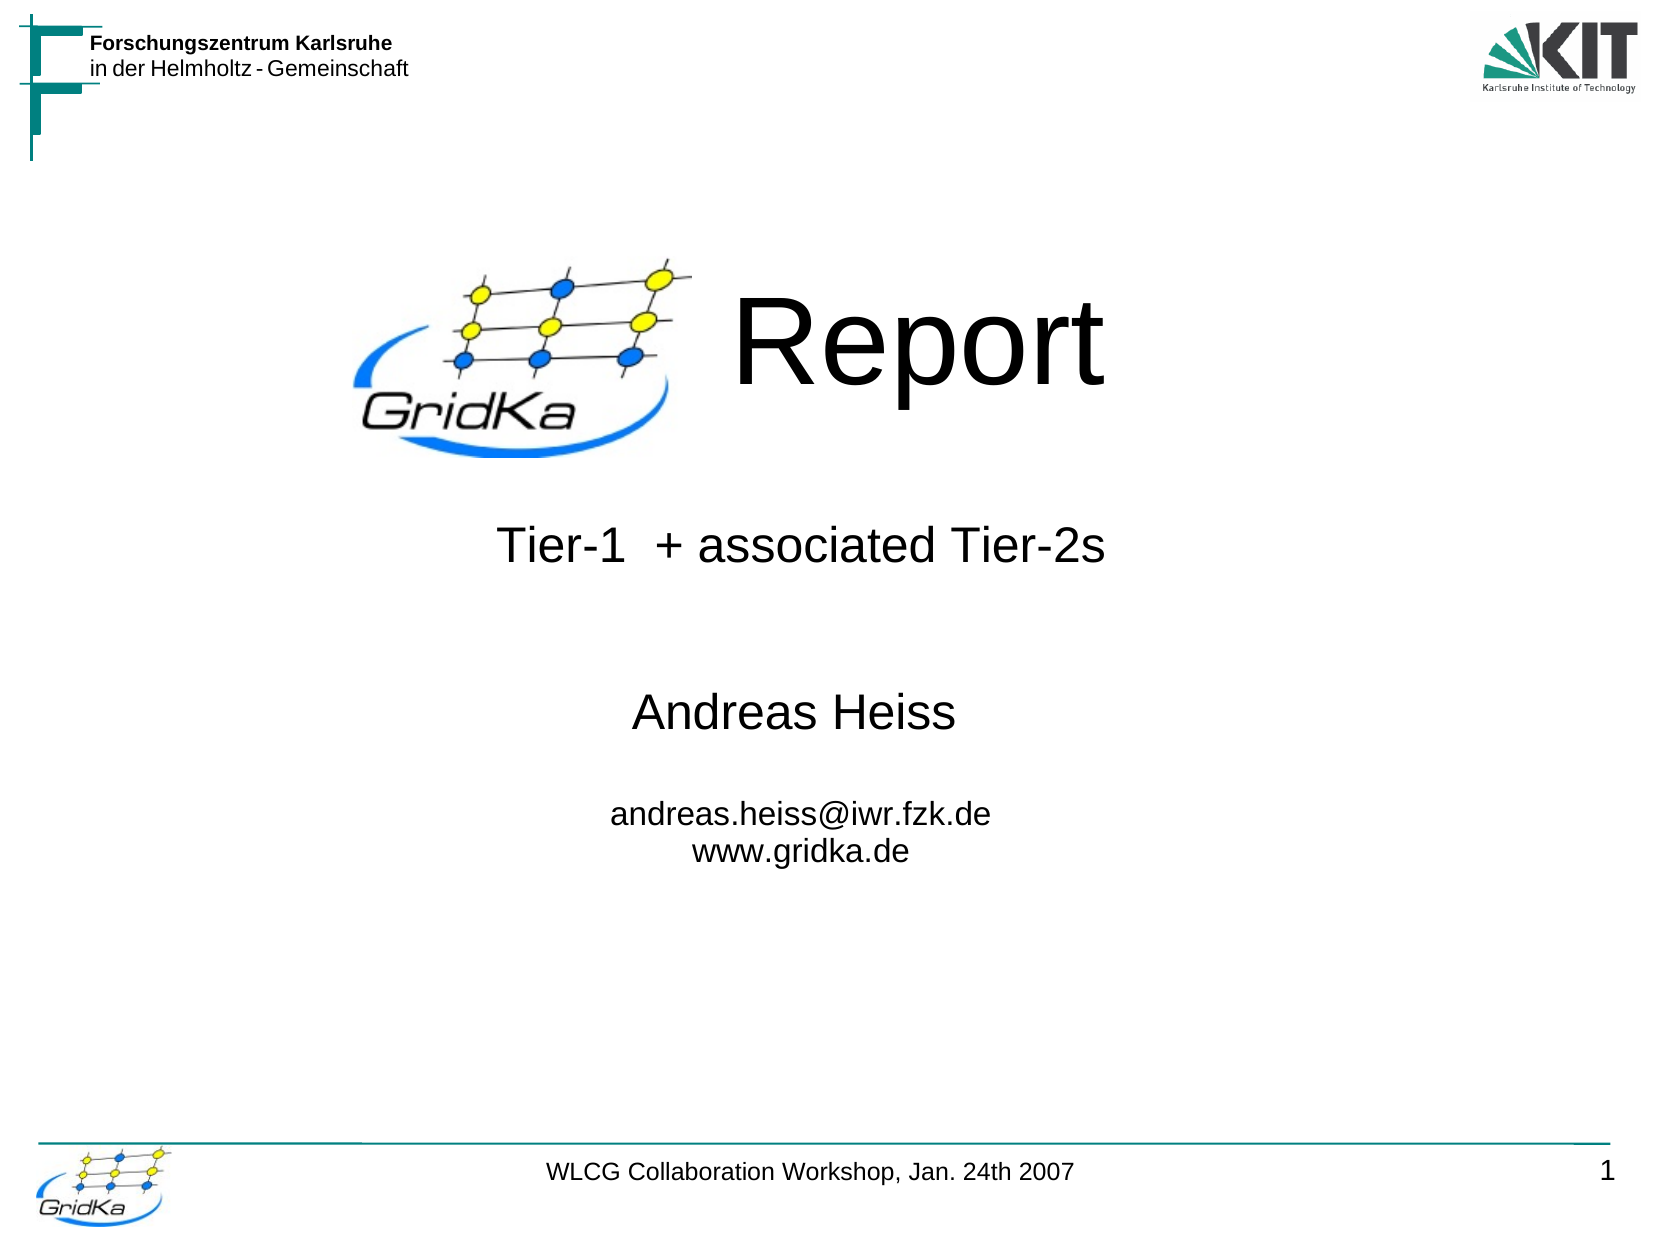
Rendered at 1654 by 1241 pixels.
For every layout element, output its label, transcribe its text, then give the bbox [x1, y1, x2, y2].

text_box Tier-1 + associated Tier-2s Andreas Heiss andreas.heiss@iwr.fzk.de www.gridka.de [481, 509, 1122, 878]
picture [352, 256, 692, 458]
text_box Report [715, 264, 1121, 419]
picture [1470, 11, 1641, 102]
picture [36, 1145, 172, 1227]
